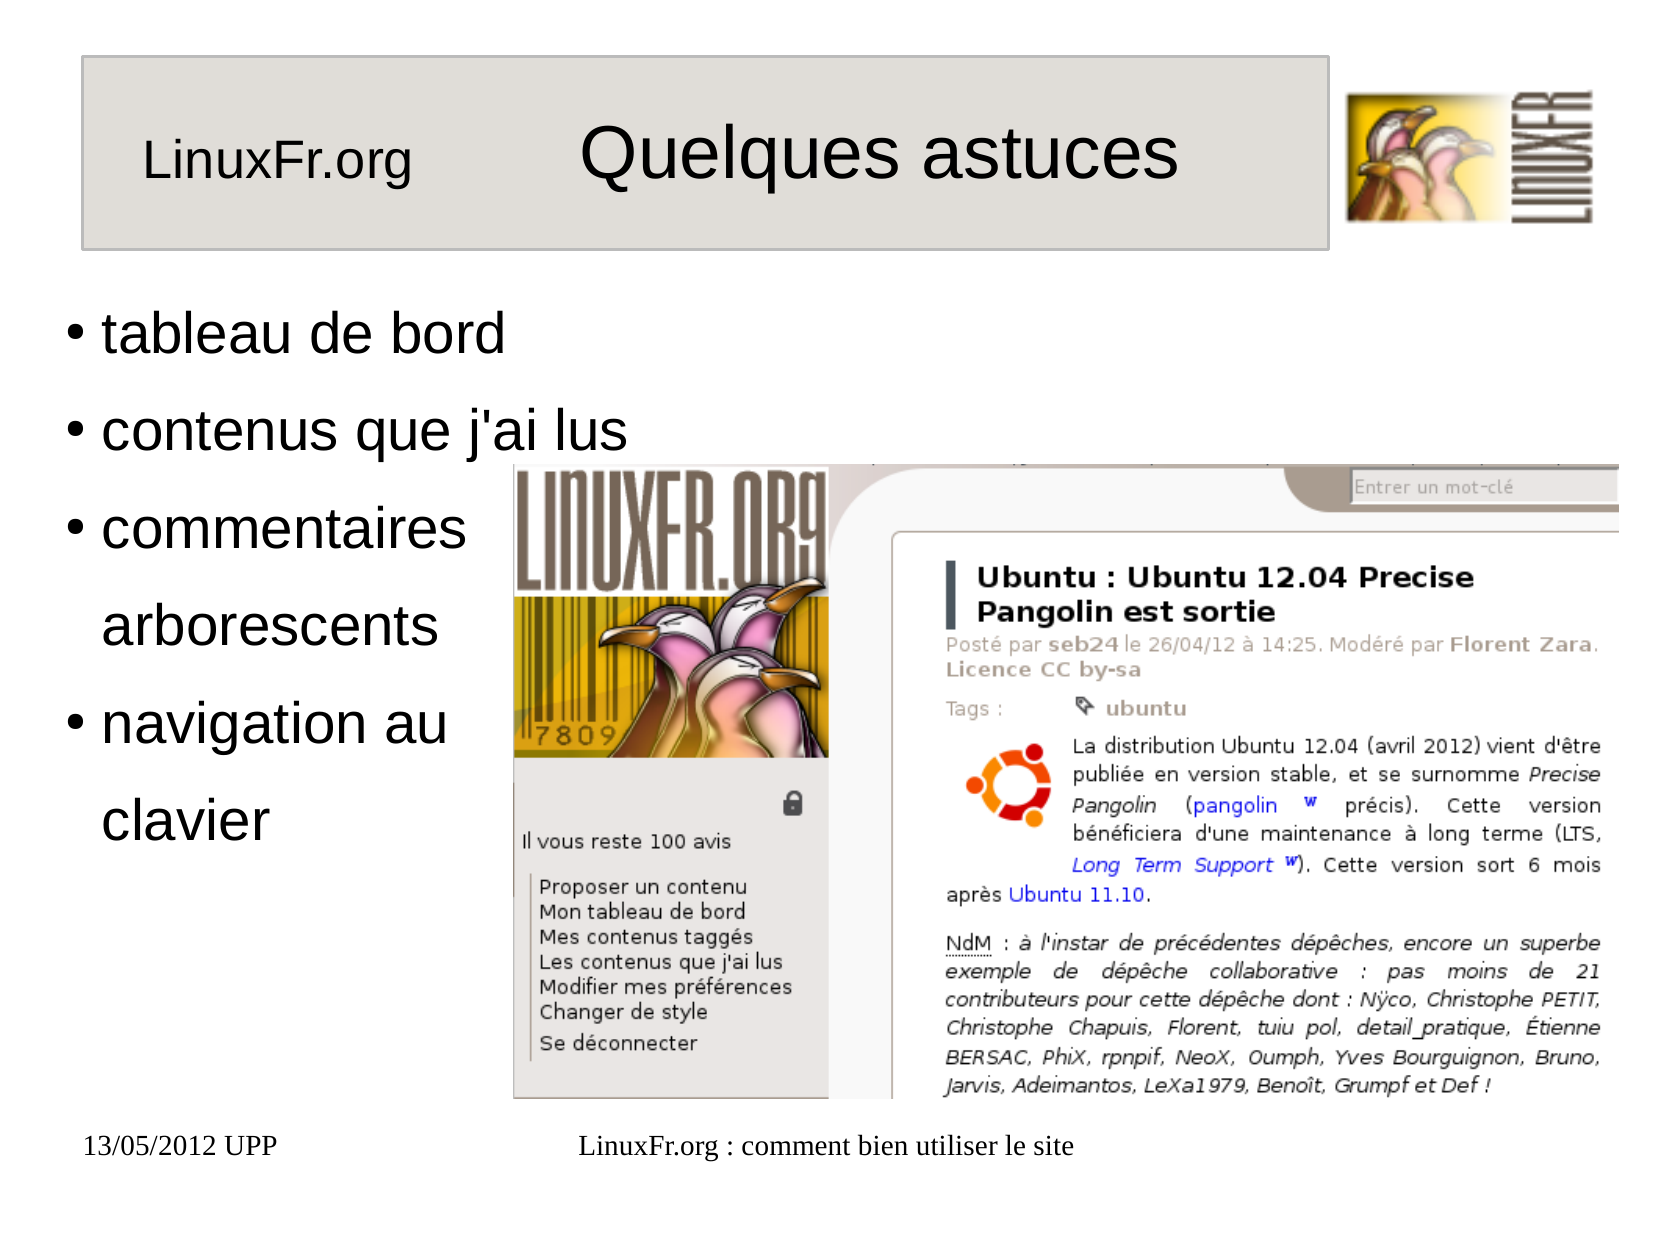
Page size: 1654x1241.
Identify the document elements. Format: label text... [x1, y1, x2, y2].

subtitle tableau de bord contenus que j'ai lus commentaires arborescents navigation au clavier [64, 268, 774, 821]
picture [1341, 88, 1601, 229]
picture [513, 464, 1619, 1099]
title LinuxFr.org Quelques astuces [82, 56, 1329, 250]
